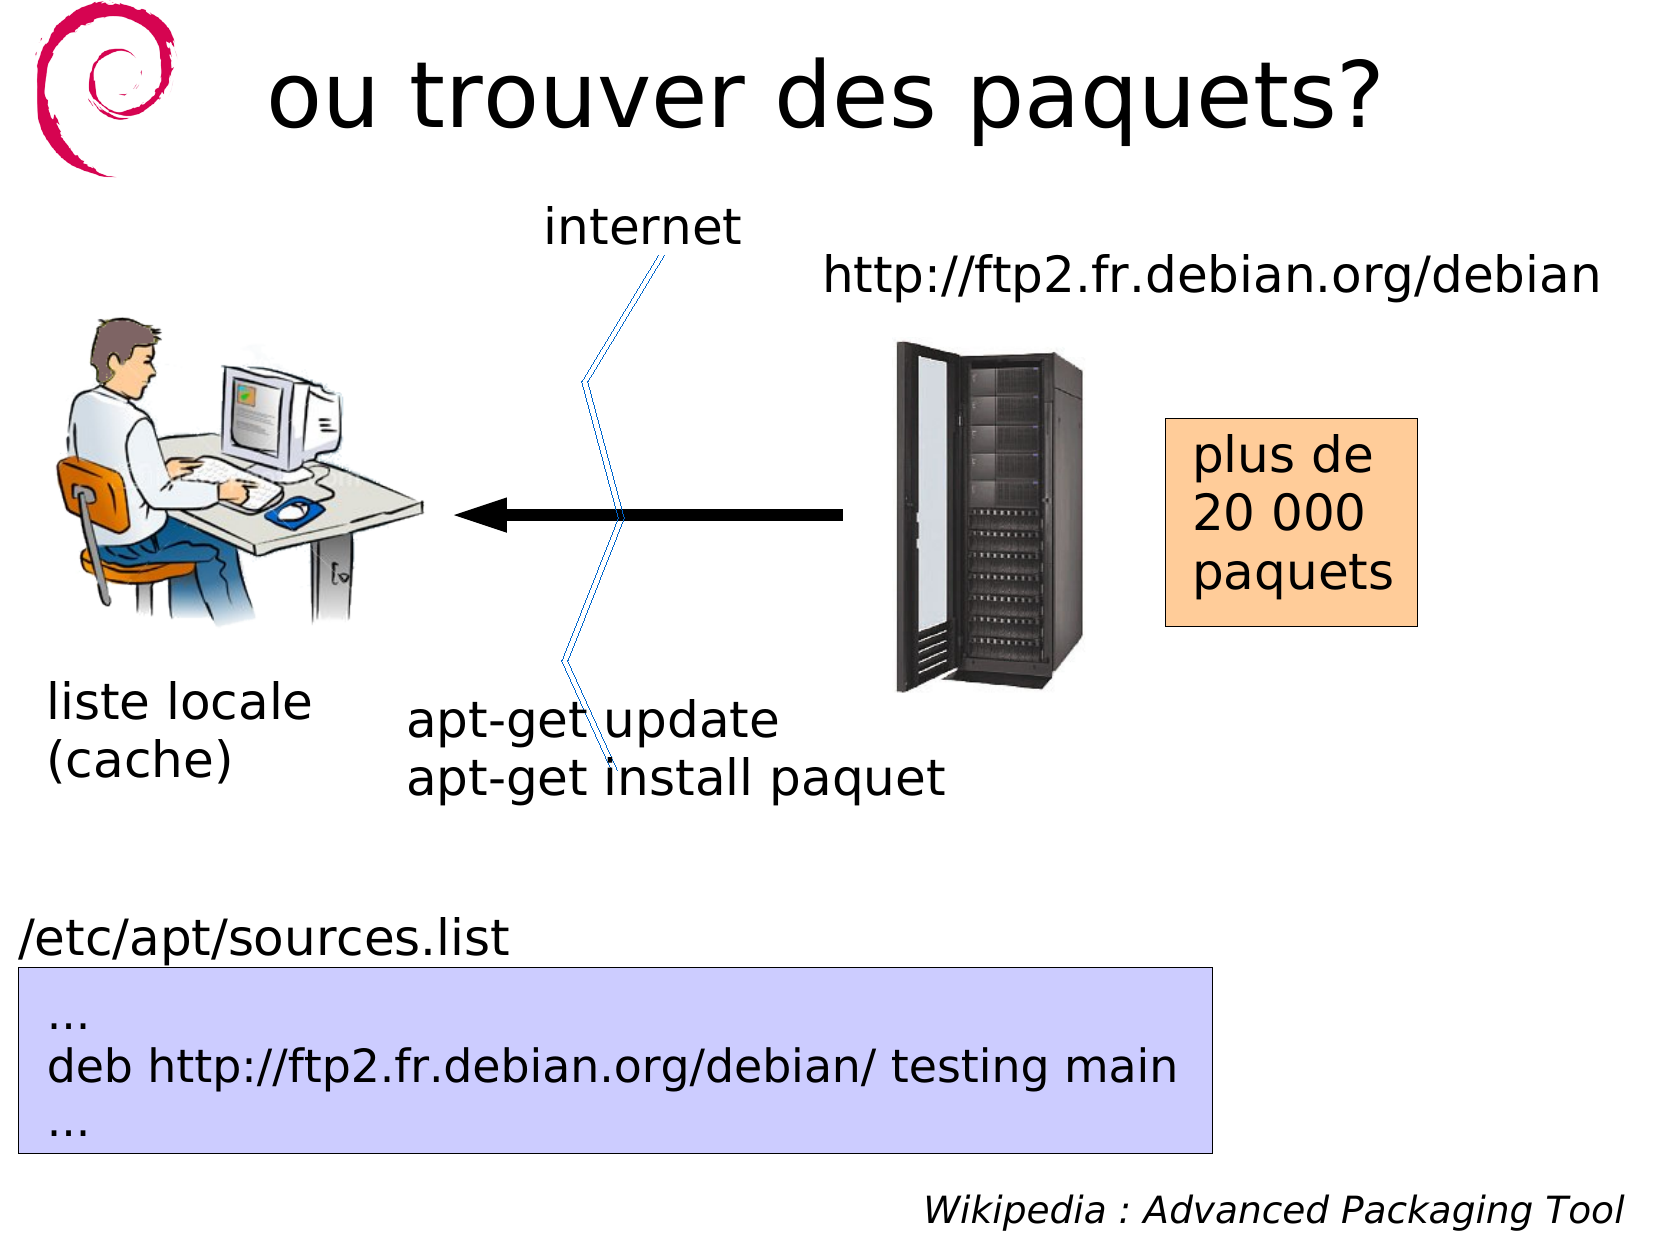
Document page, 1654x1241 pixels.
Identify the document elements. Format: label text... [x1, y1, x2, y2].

text_box http://ftp2.fr.debian.org/debian [821, 245, 1603, 304]
text_box internet [544, 198, 743, 257]
text_box /etc/apt/sources.list [18, 909, 511, 967]
text_box ... deb http://ftp2.fr.debian.org/debian/ testing main ... [46, 987, 1180, 1148]
picture [892, 337, 1089, 699]
picture [0, 0, 215, 184]
text_box Wikipedia : Advanced Packaging Tool [923, 1188, 1638, 1233]
title ou trouver des paquets? [215, 34, 1654, 158]
picture [43, 312, 431, 637]
text_box [1165, 418, 1418, 627]
text_box [18, 967, 1213, 1154]
text_box plus de 20 000 paquets [1192, 426, 1430, 601]
text_box liste locale (cache) [46, 672, 315, 790]
text_box apt-get update apt-get install paquet [405, 690, 947, 808]
